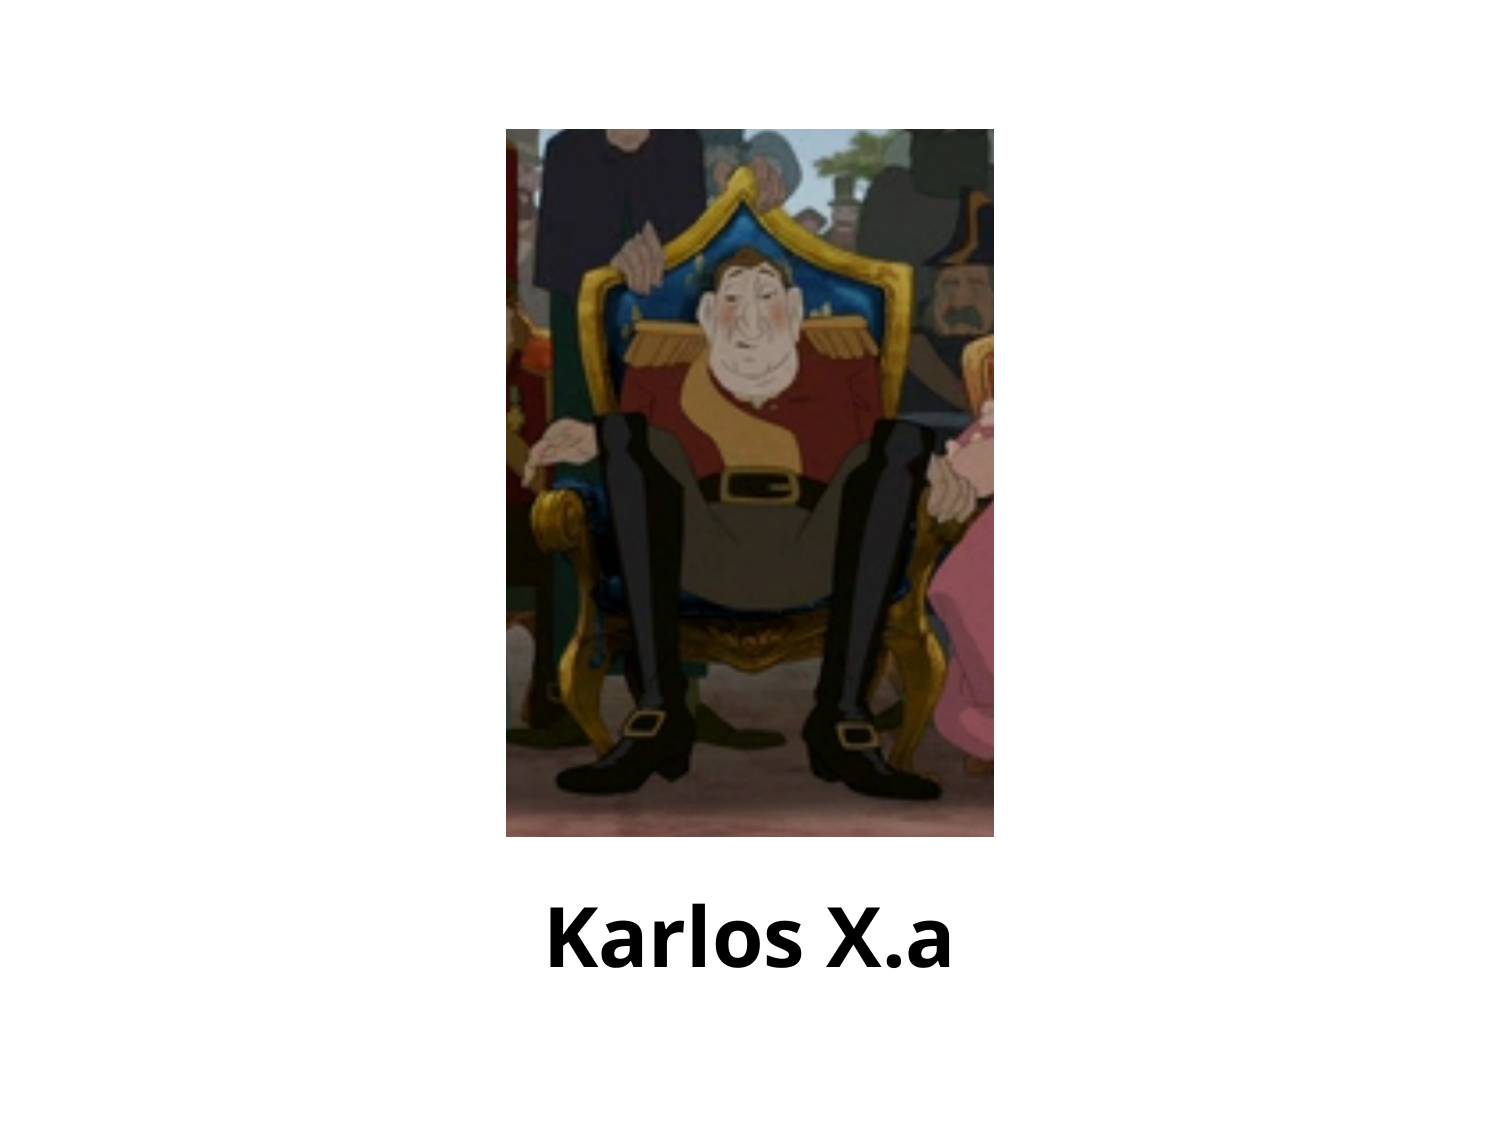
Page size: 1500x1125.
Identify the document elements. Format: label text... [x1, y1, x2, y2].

text_box Karlos X.a [0, 876, 1500, 992]
picture [506, 129, 994, 837]
